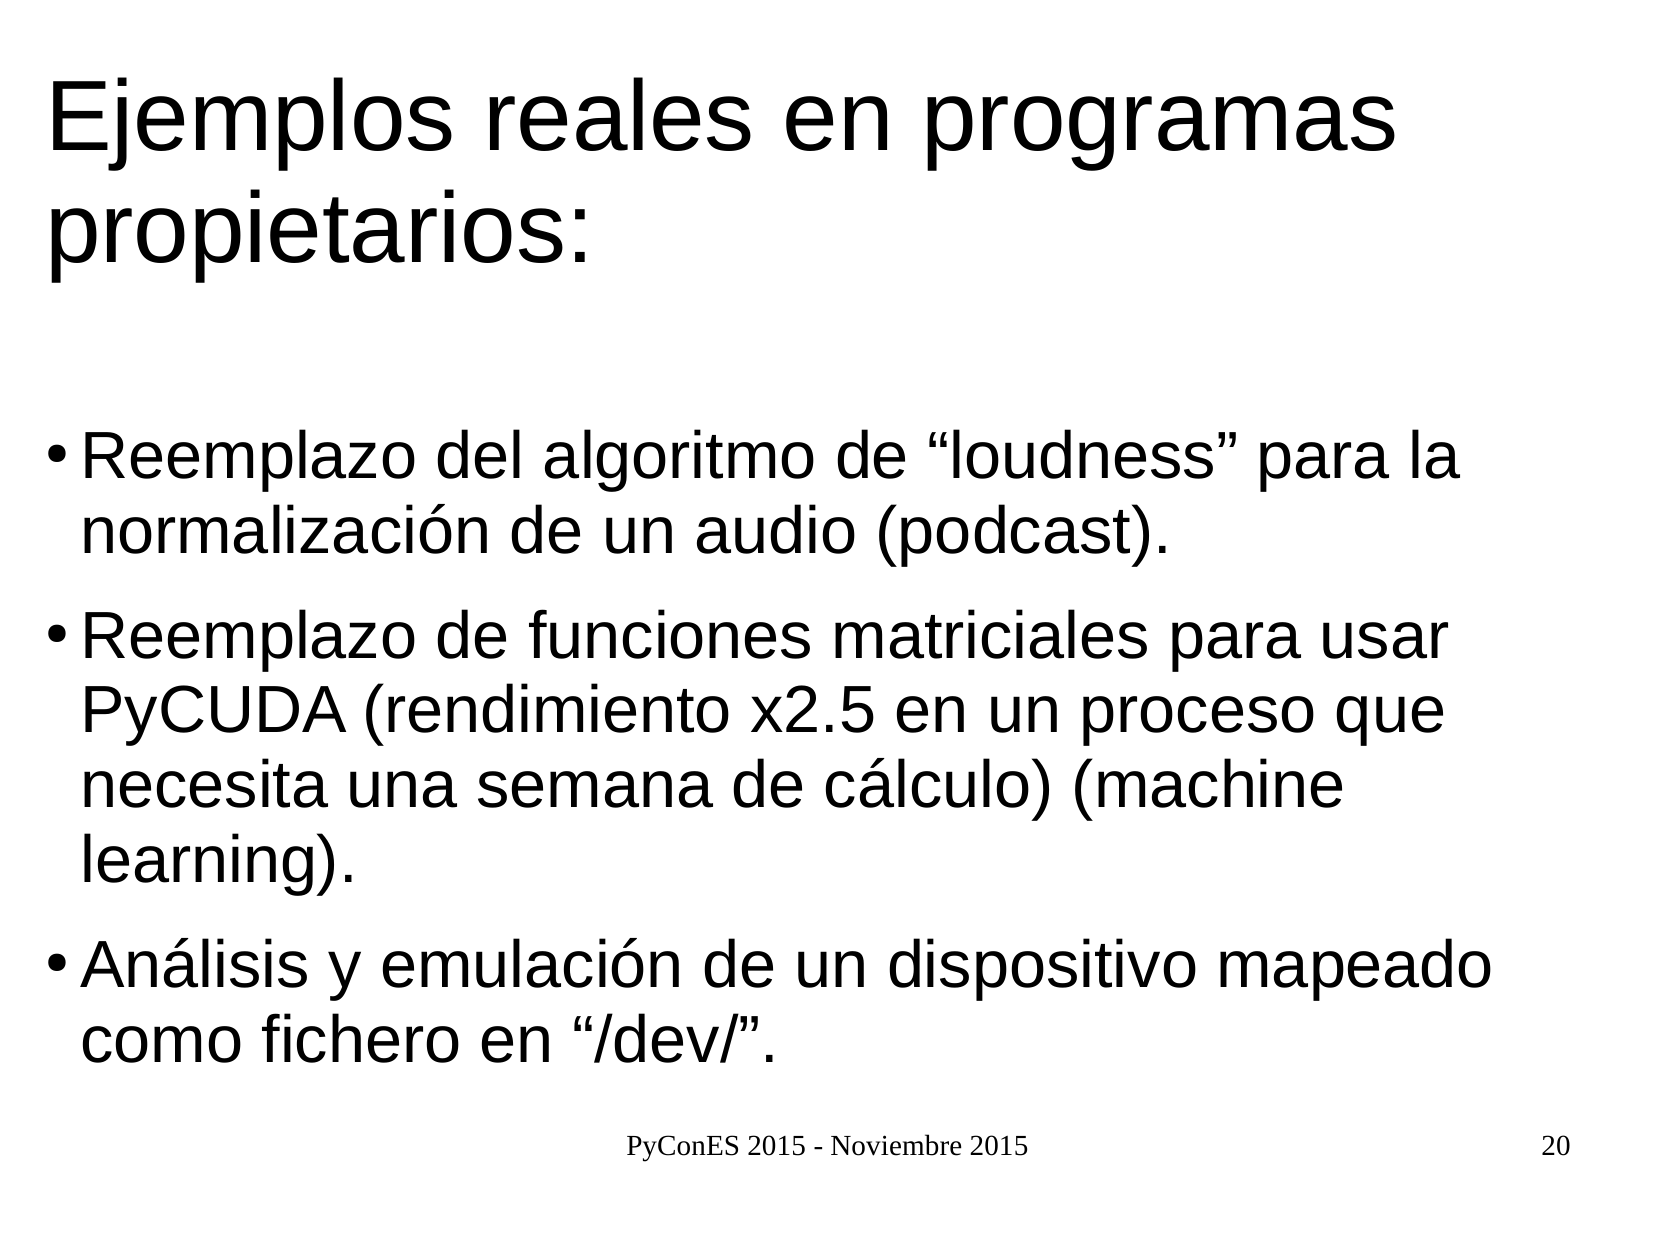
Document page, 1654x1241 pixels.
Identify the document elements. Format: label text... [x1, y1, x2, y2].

subtitle Ejemplos reales en programas propietarios: Reemplazo del algoritmo de “loudness” para la normalización de un audio (podcast). Reemplazo de funciones matriciales para usar PyCUDA (rendimiento x2.5 en un proceso que necesita una semana de cálculo) (machine learning). Análisis y emulación de un dispositivo mapeado como fichero en “/dev/”. [45, 60, 1606, 1096]
